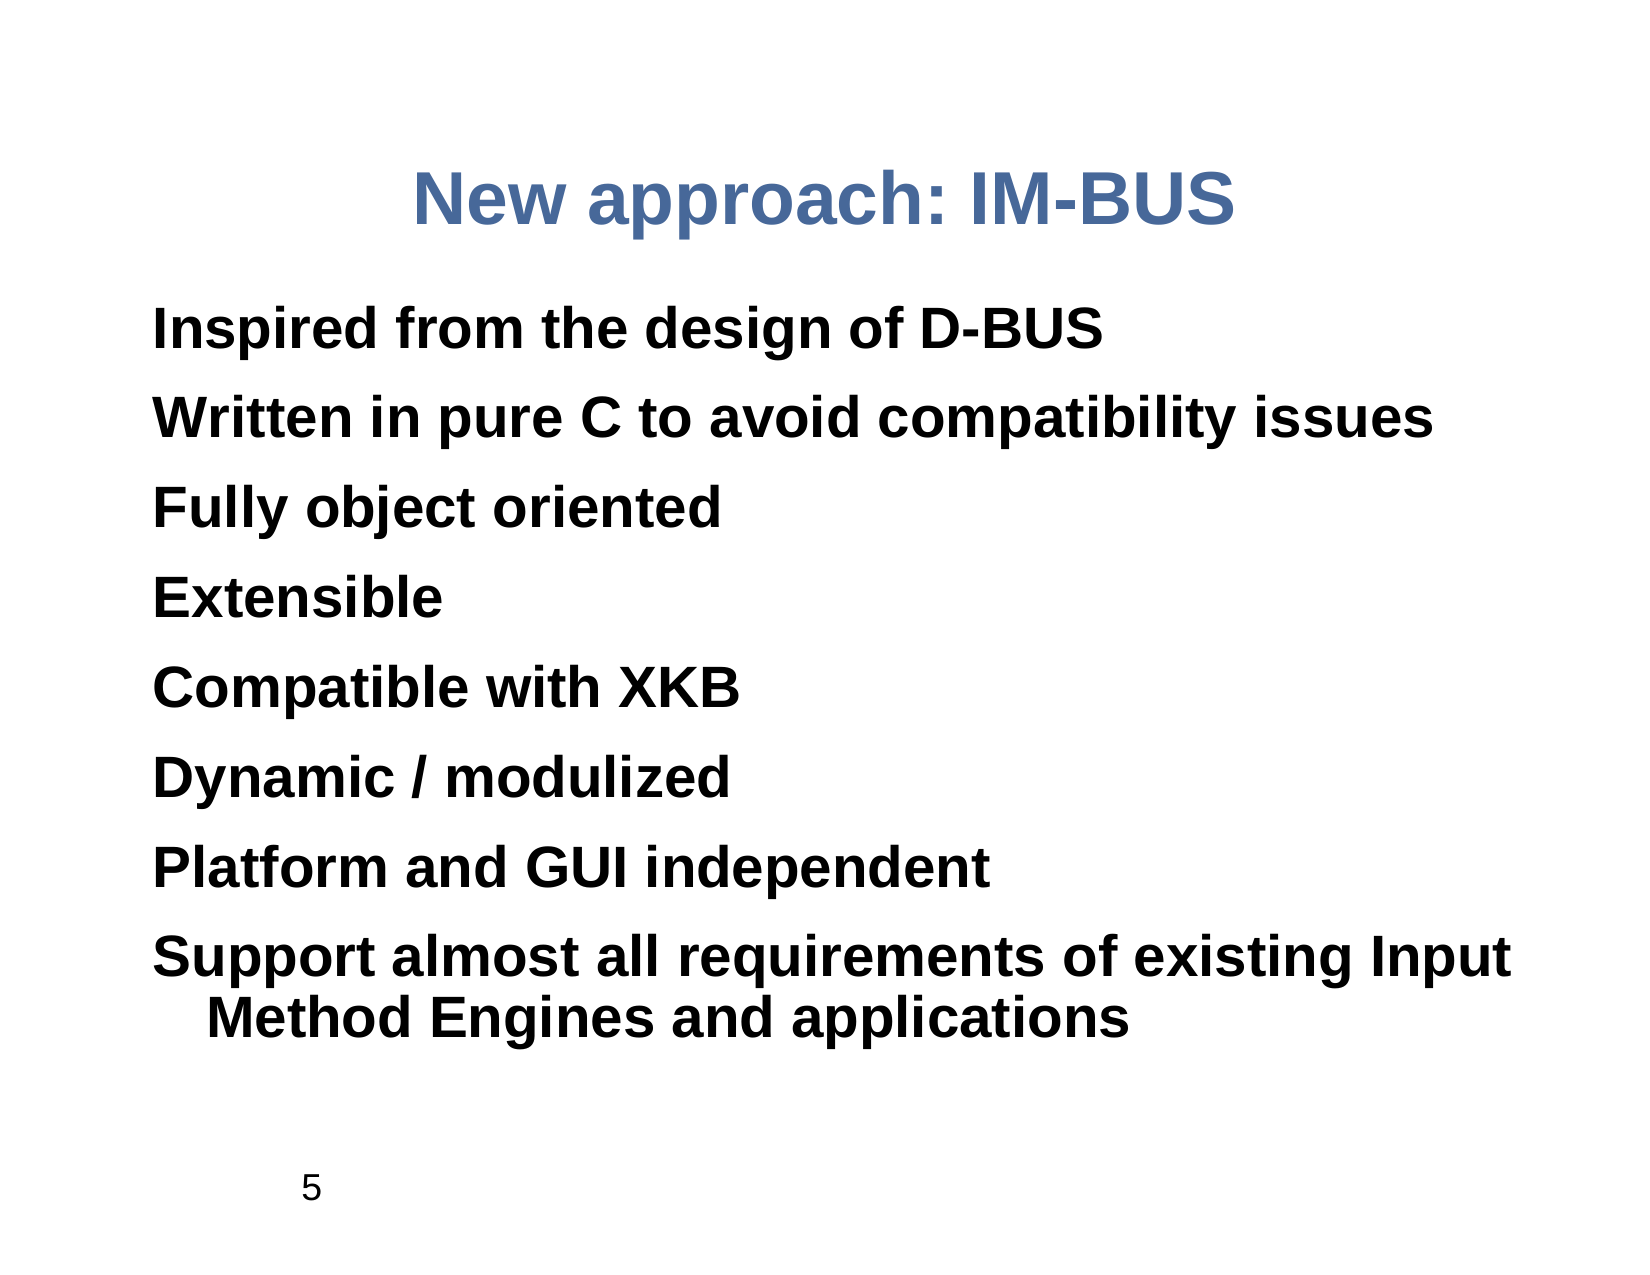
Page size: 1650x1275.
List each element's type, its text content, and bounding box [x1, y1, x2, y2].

list Inspired from the design of D-BUS Written in pure C to avoid compatibility issues Fully object oriented Extensible Compatible with XKB Dynamic / modulized Platform and GUI independent Support almost all requirements of existing Input Method Engines and applications [135, 299, 1515, 1055]
title New approach: IM-BUS [135, 112, 1515, 291]
